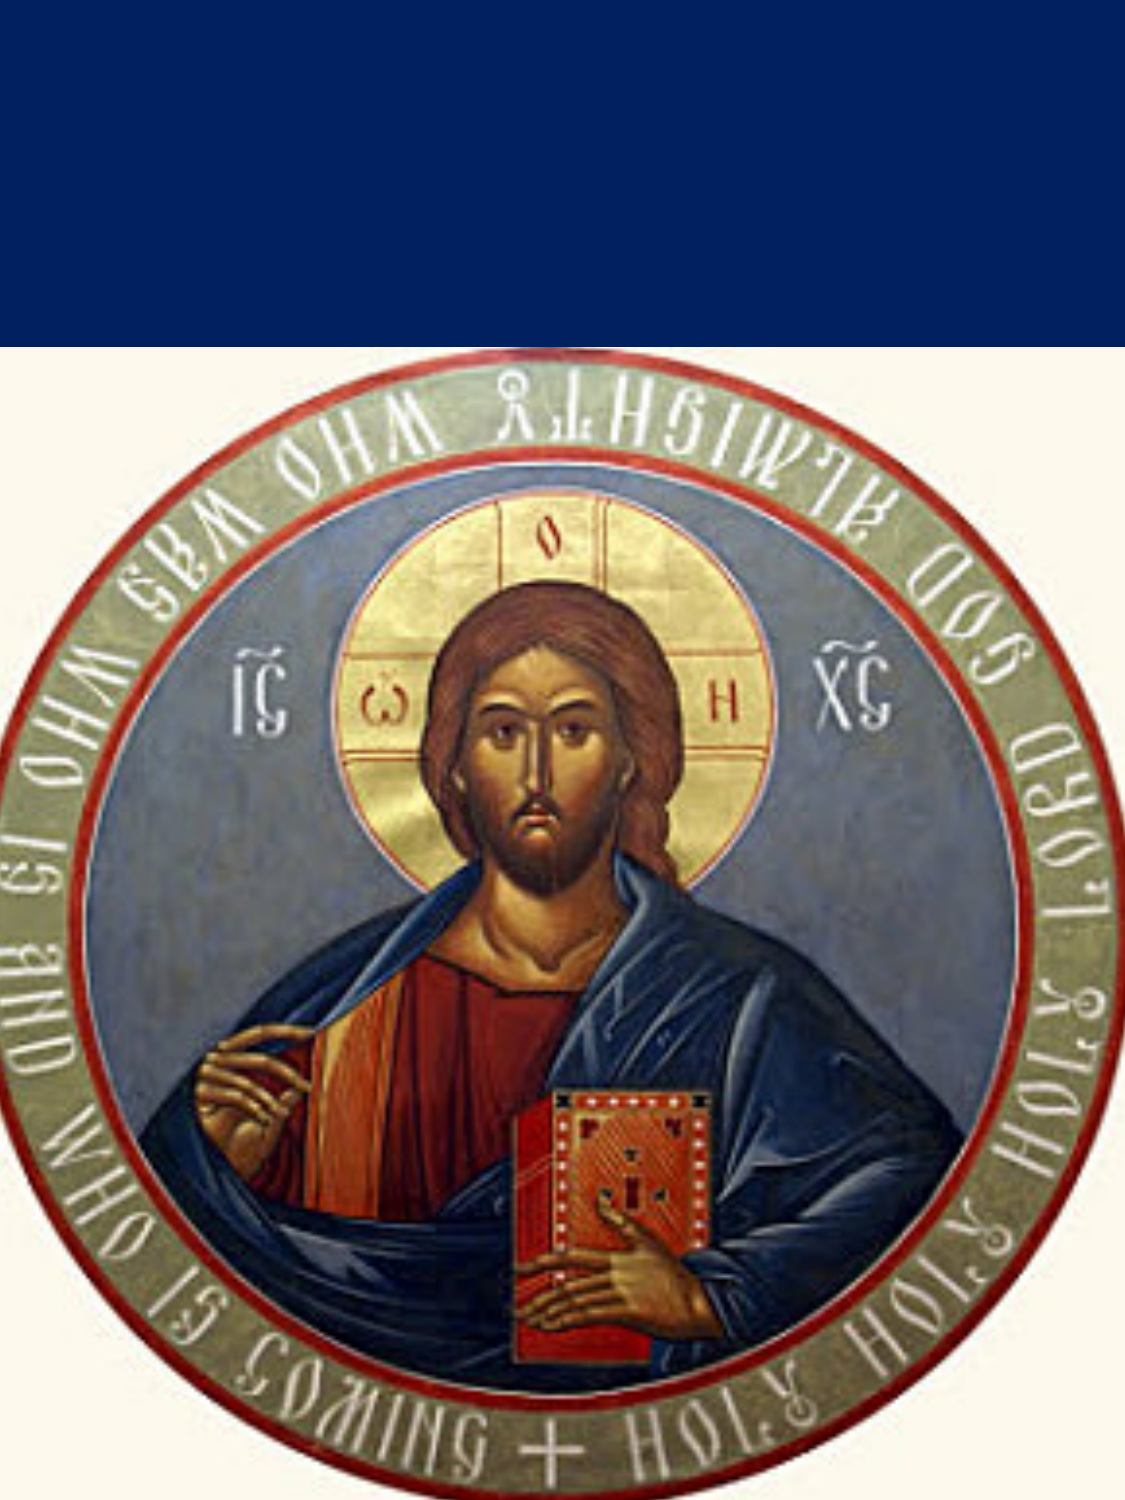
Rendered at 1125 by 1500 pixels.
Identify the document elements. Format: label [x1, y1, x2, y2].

picture [0, 347, 1125, 1500]
